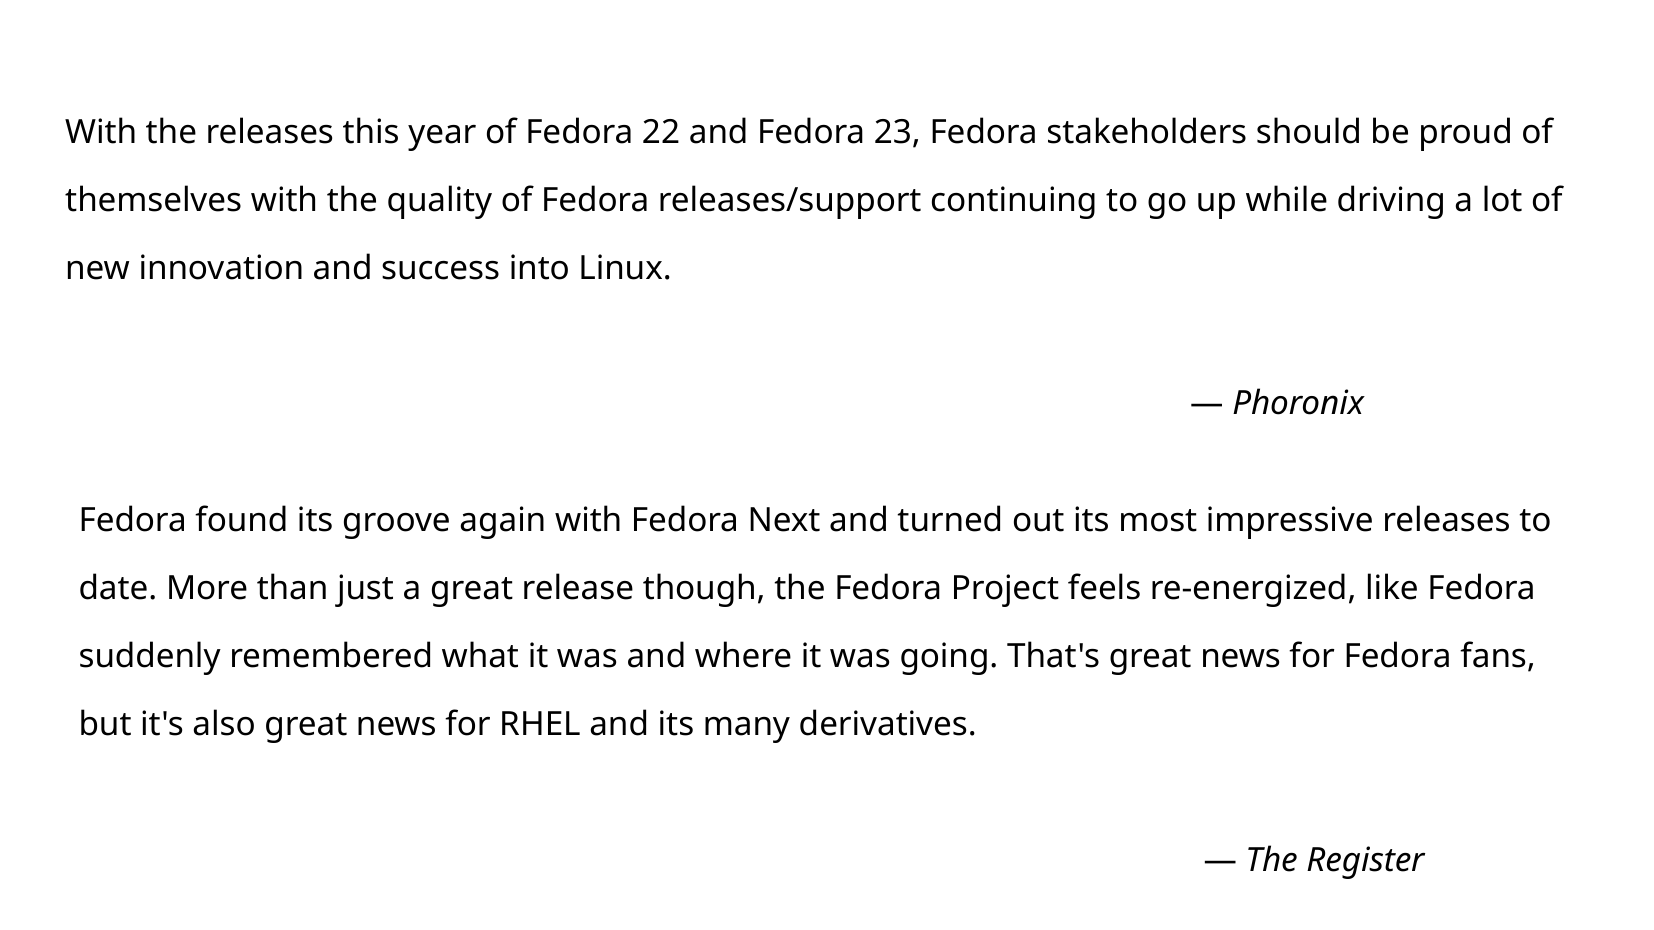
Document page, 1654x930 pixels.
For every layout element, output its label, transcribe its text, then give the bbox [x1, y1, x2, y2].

title With the releases this year of Fedora 22 and Fedora 23, Fedora stakeholders should be proud of themselves with the quality of Fedora releases/support continuing to go up while driving a lot of new innovation and success into Linux. — Phoronix [65, 43, 1583, 467]
title Fedora found its groove again with Fedora Next and turned out its most impressive releases to date. More than just a great release though, the Fedora Project feels re-energized, like Fedora suddenly remembered what it was and where it was going. That's great news for Fedora fans, but it's also great news for RHEL and its many derivatives. — The Register [78, 497, 1597, 857]
